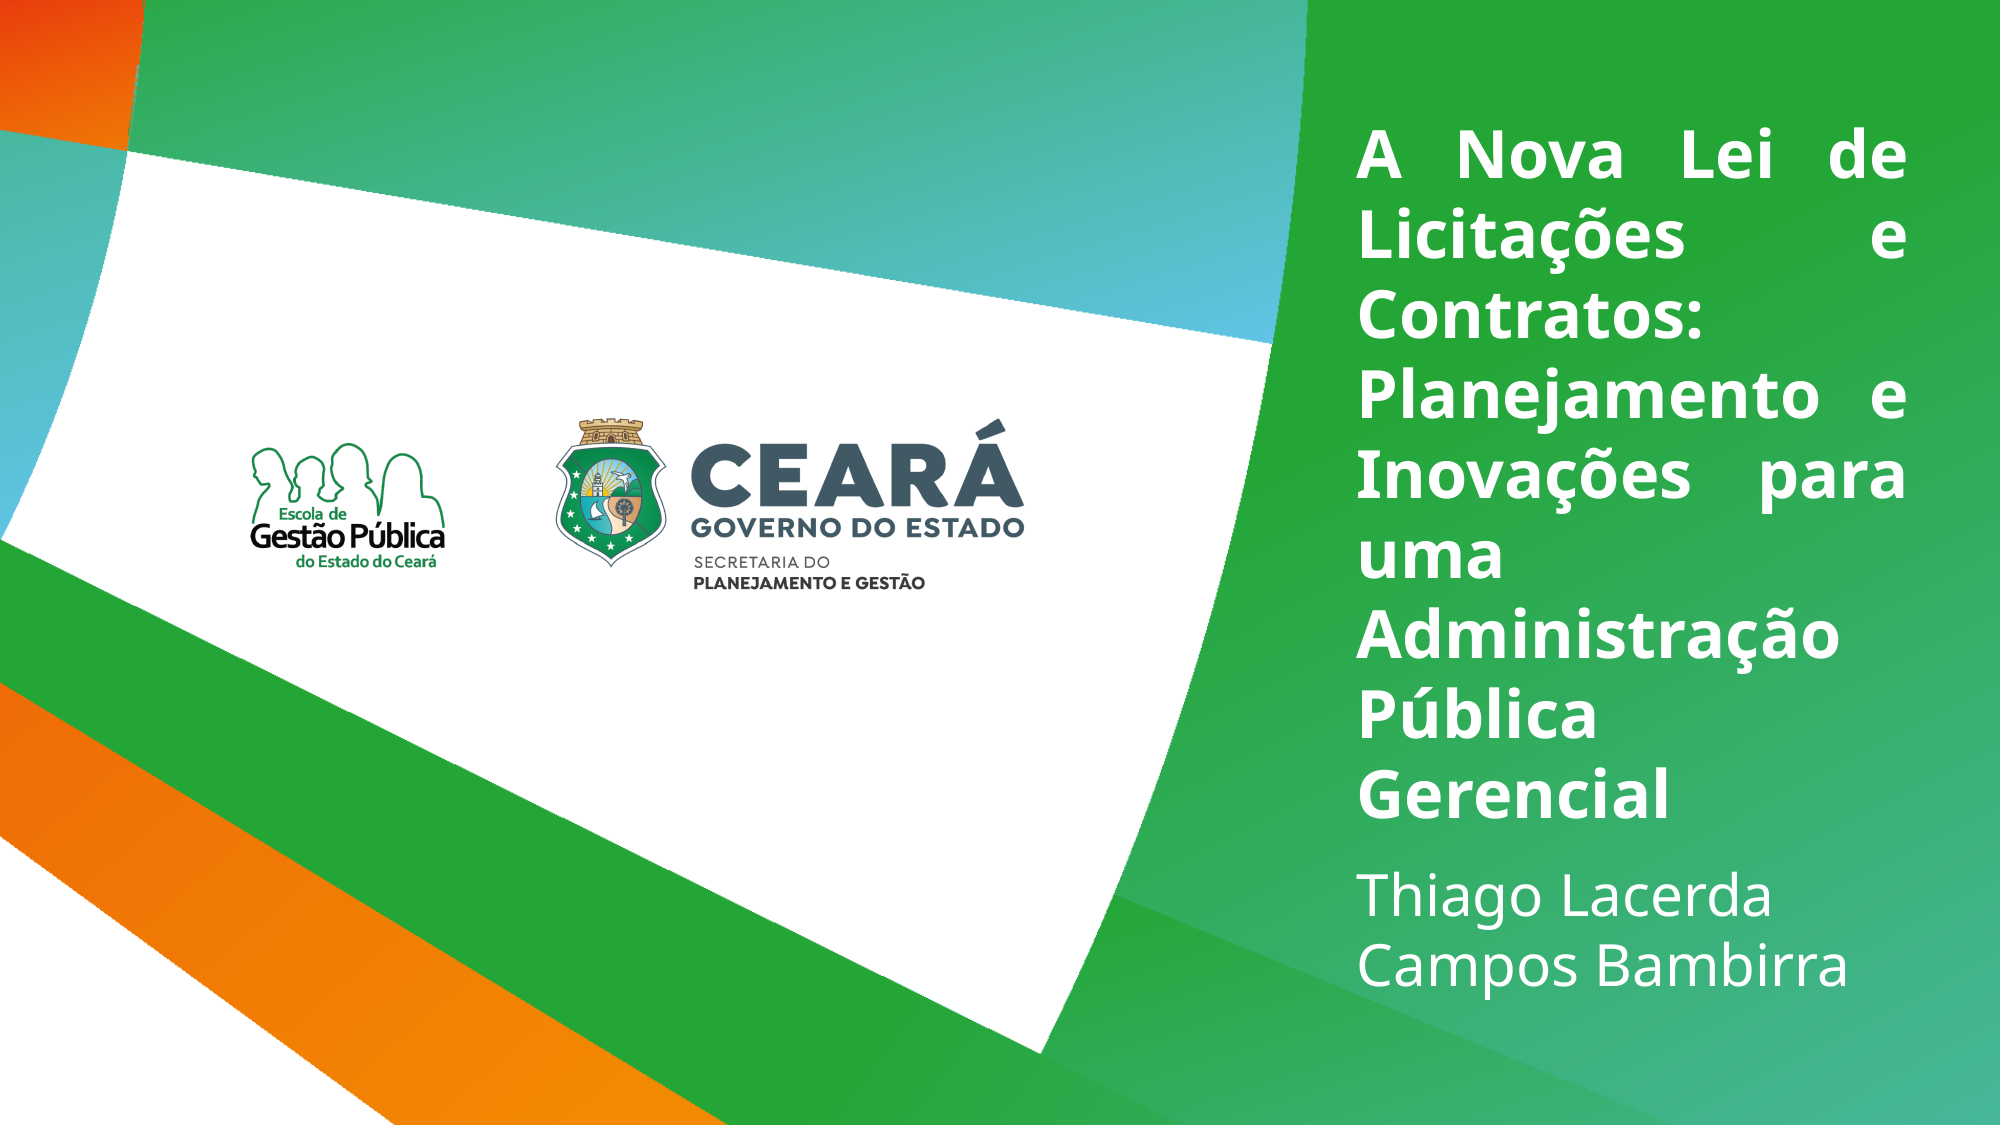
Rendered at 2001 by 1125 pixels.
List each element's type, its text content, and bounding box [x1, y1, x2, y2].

text_box A Nova Lei de Licitações e Contratos: Planejamento e Inovações para uma Administração Pública Gerencial [1341, 104, 1925, 839]
text_box Thiago Lacerda Campos Bambirra [1341, 850, 1925, 1006]
picture [0, 0, 2000, 1125]
